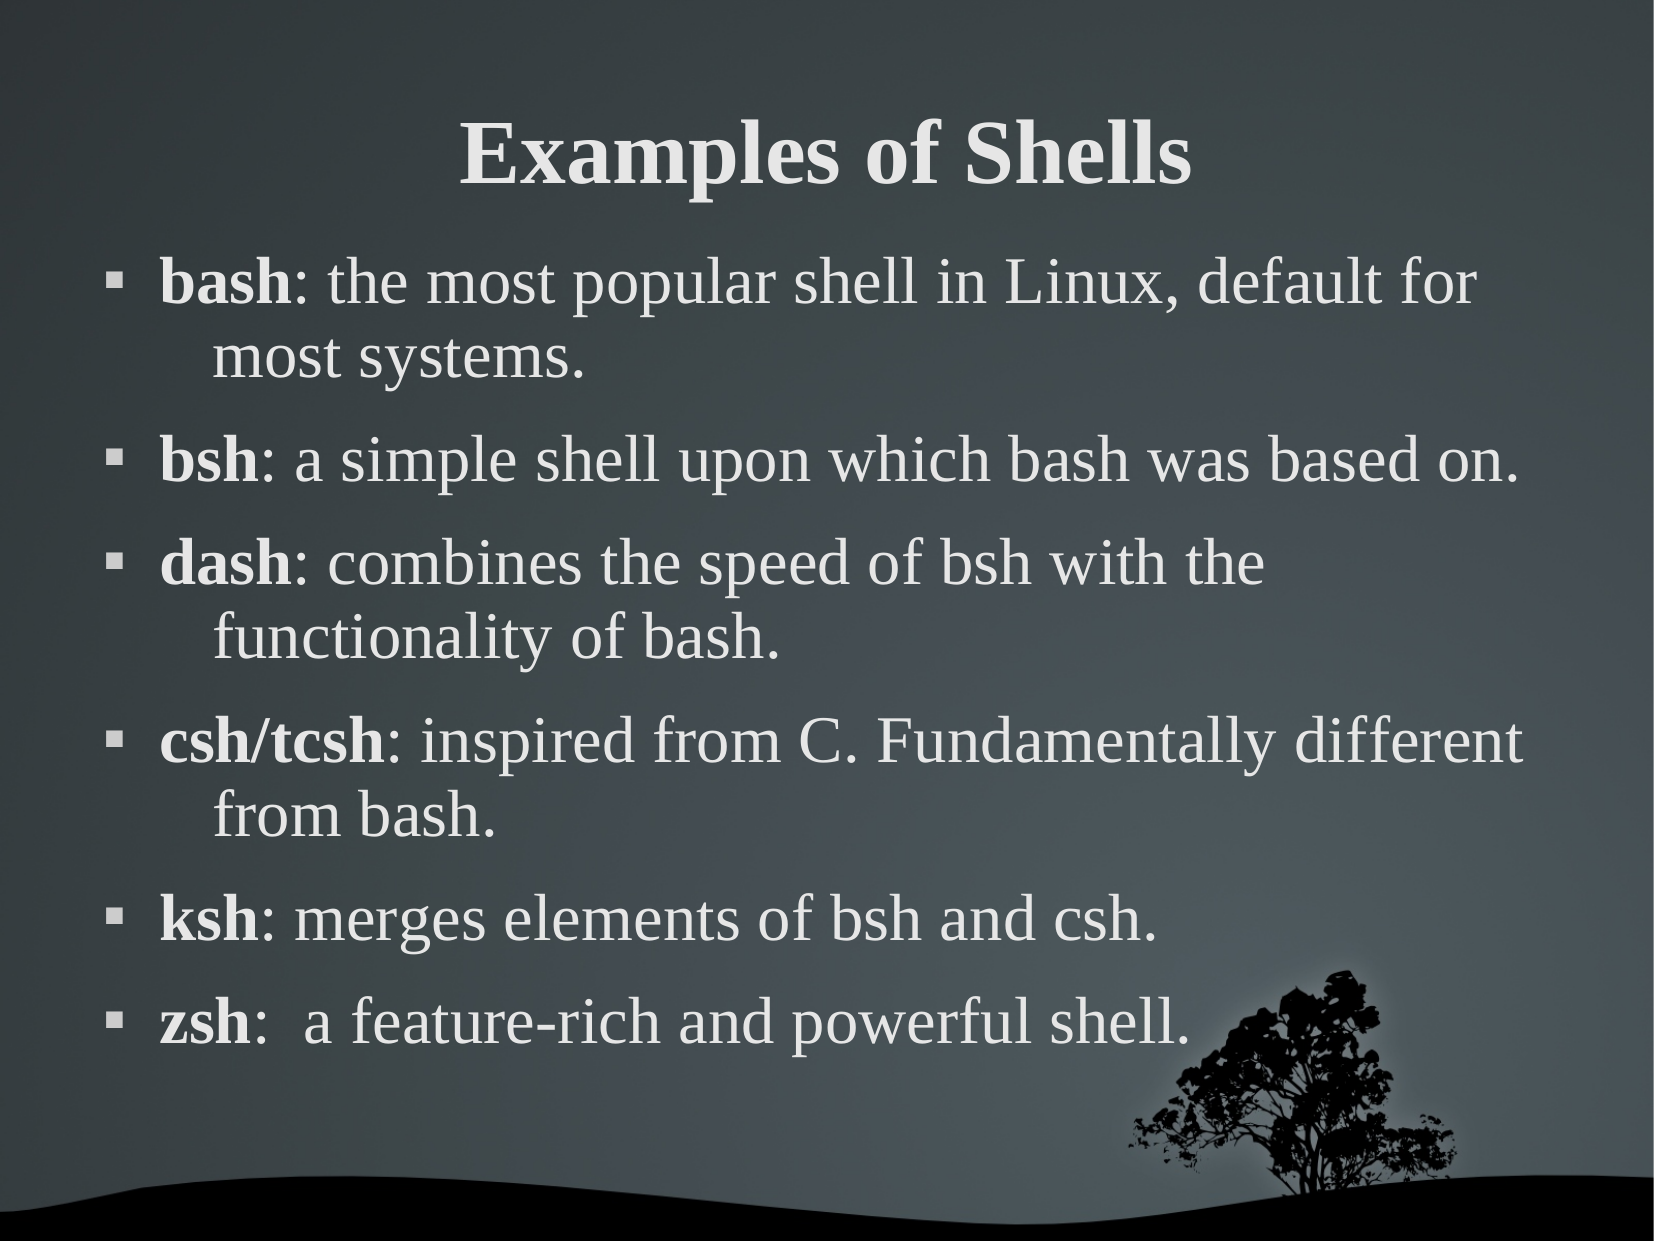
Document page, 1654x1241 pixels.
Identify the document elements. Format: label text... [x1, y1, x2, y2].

title Examples of Shells [82, 49, 1571, 257]
picture [0, 0, 1654, 1241]
list bash: the most popular shell in Linux, default for most systems. bsh: a simple shell upon which bash was based on. dash: combines the speed of bsh with the functionality of bash. csh/tcsh: inspired from C. Fundamentally different from bash. ksh: merges elements of bsh and csh. zsh: a feature-rich and powerful shell. [70, 244, 1559, 1190]
